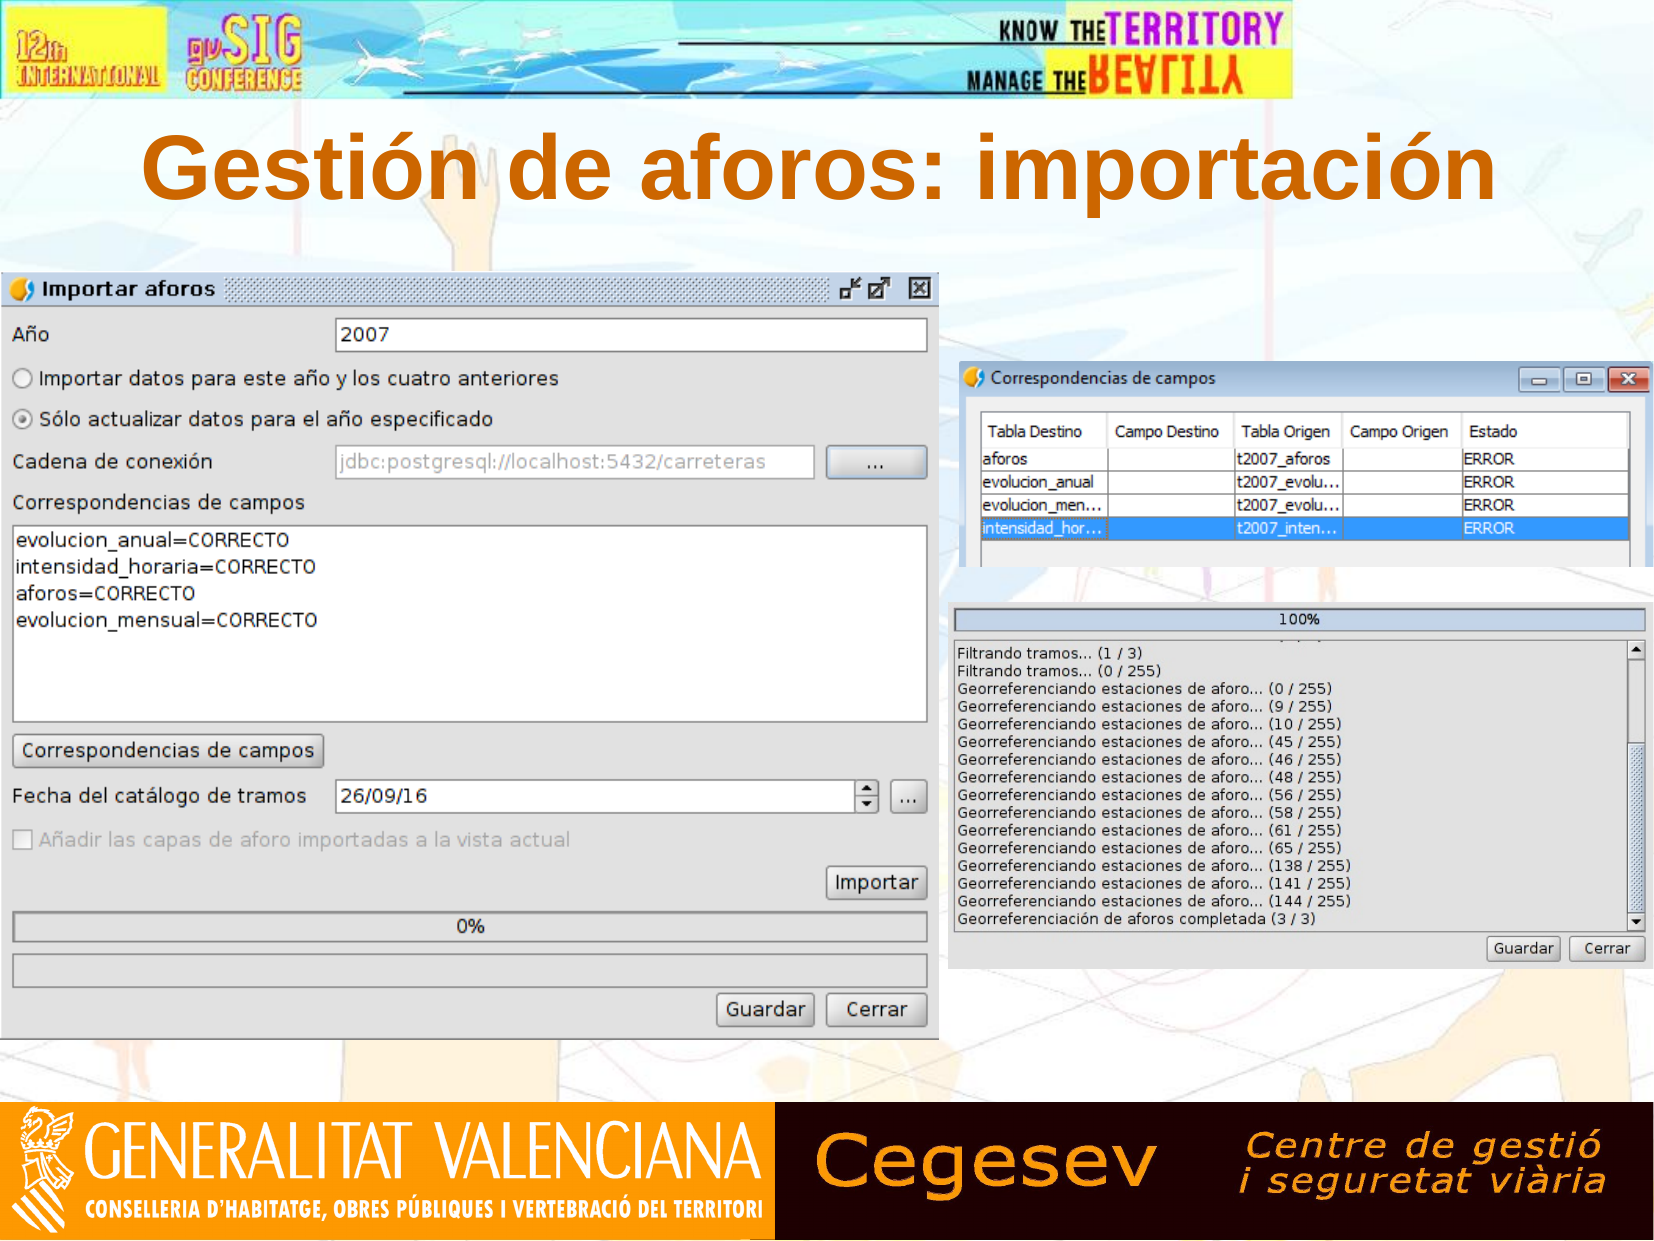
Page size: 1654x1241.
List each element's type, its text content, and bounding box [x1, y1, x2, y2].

title Gestión de aforos: importación [47, 64, 1595, 272]
picture [0, 0, 1654, 1241]
